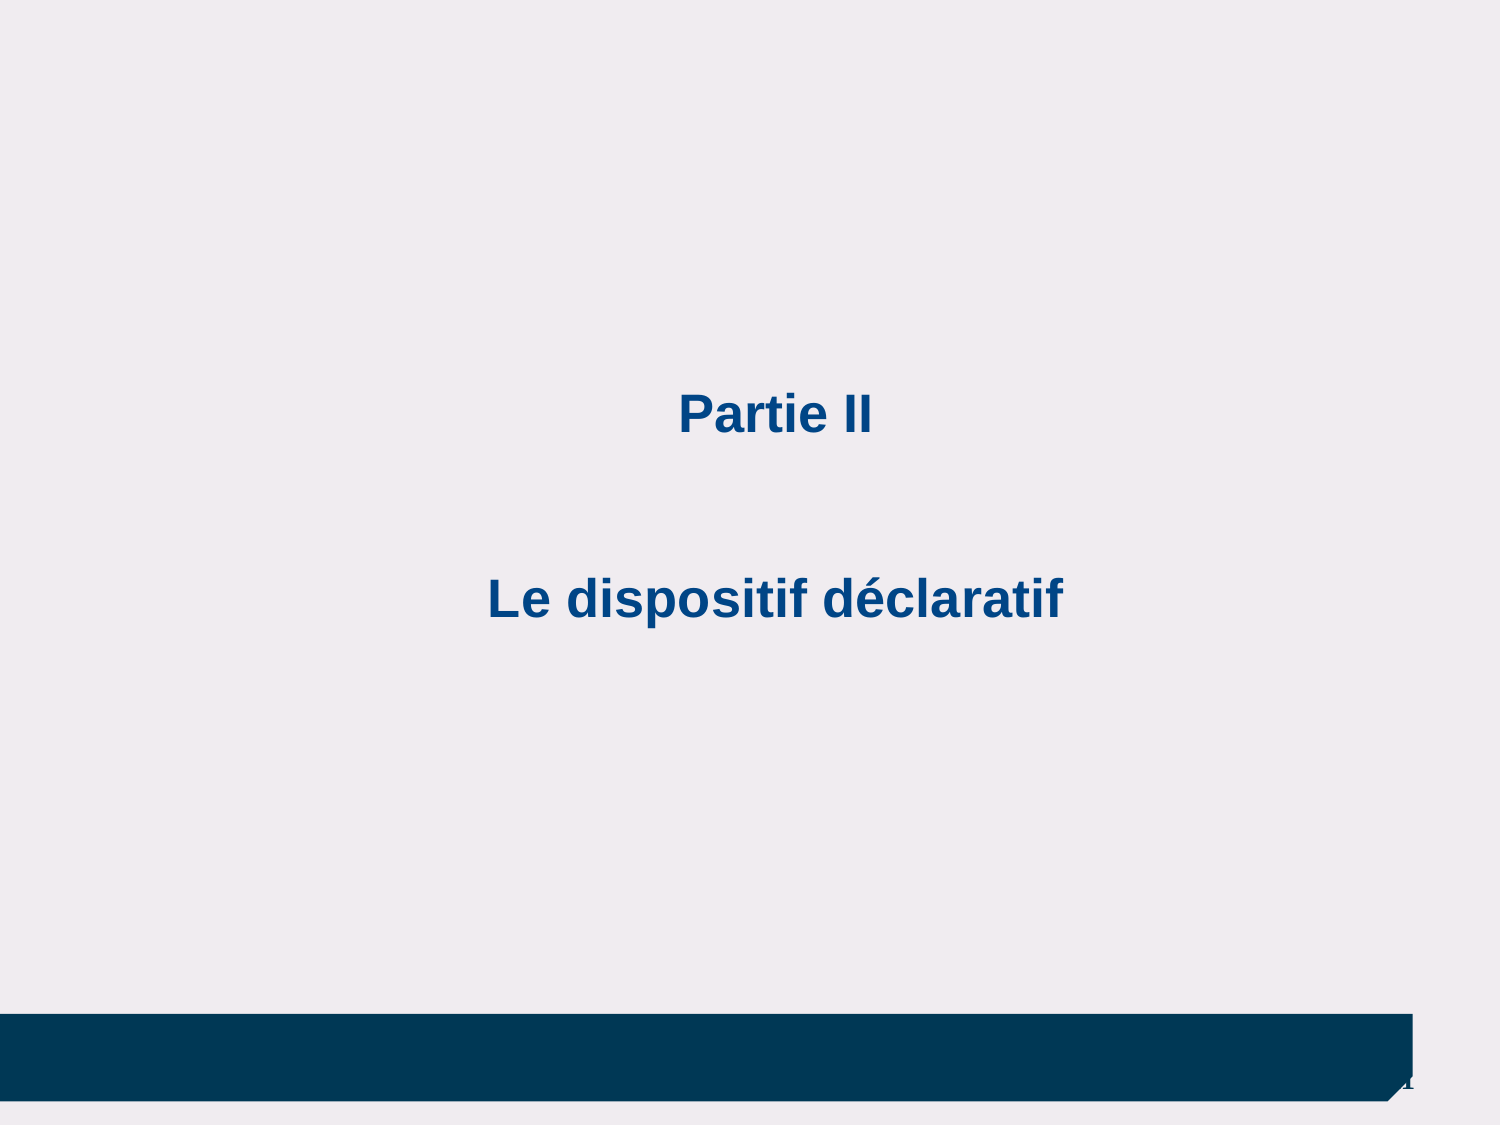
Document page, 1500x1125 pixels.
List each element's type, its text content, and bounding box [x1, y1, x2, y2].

title Partie II Le dispositif déclaratif [118, 380, 1434, 632]
text_box [0, 1013, 1413, 1102]
